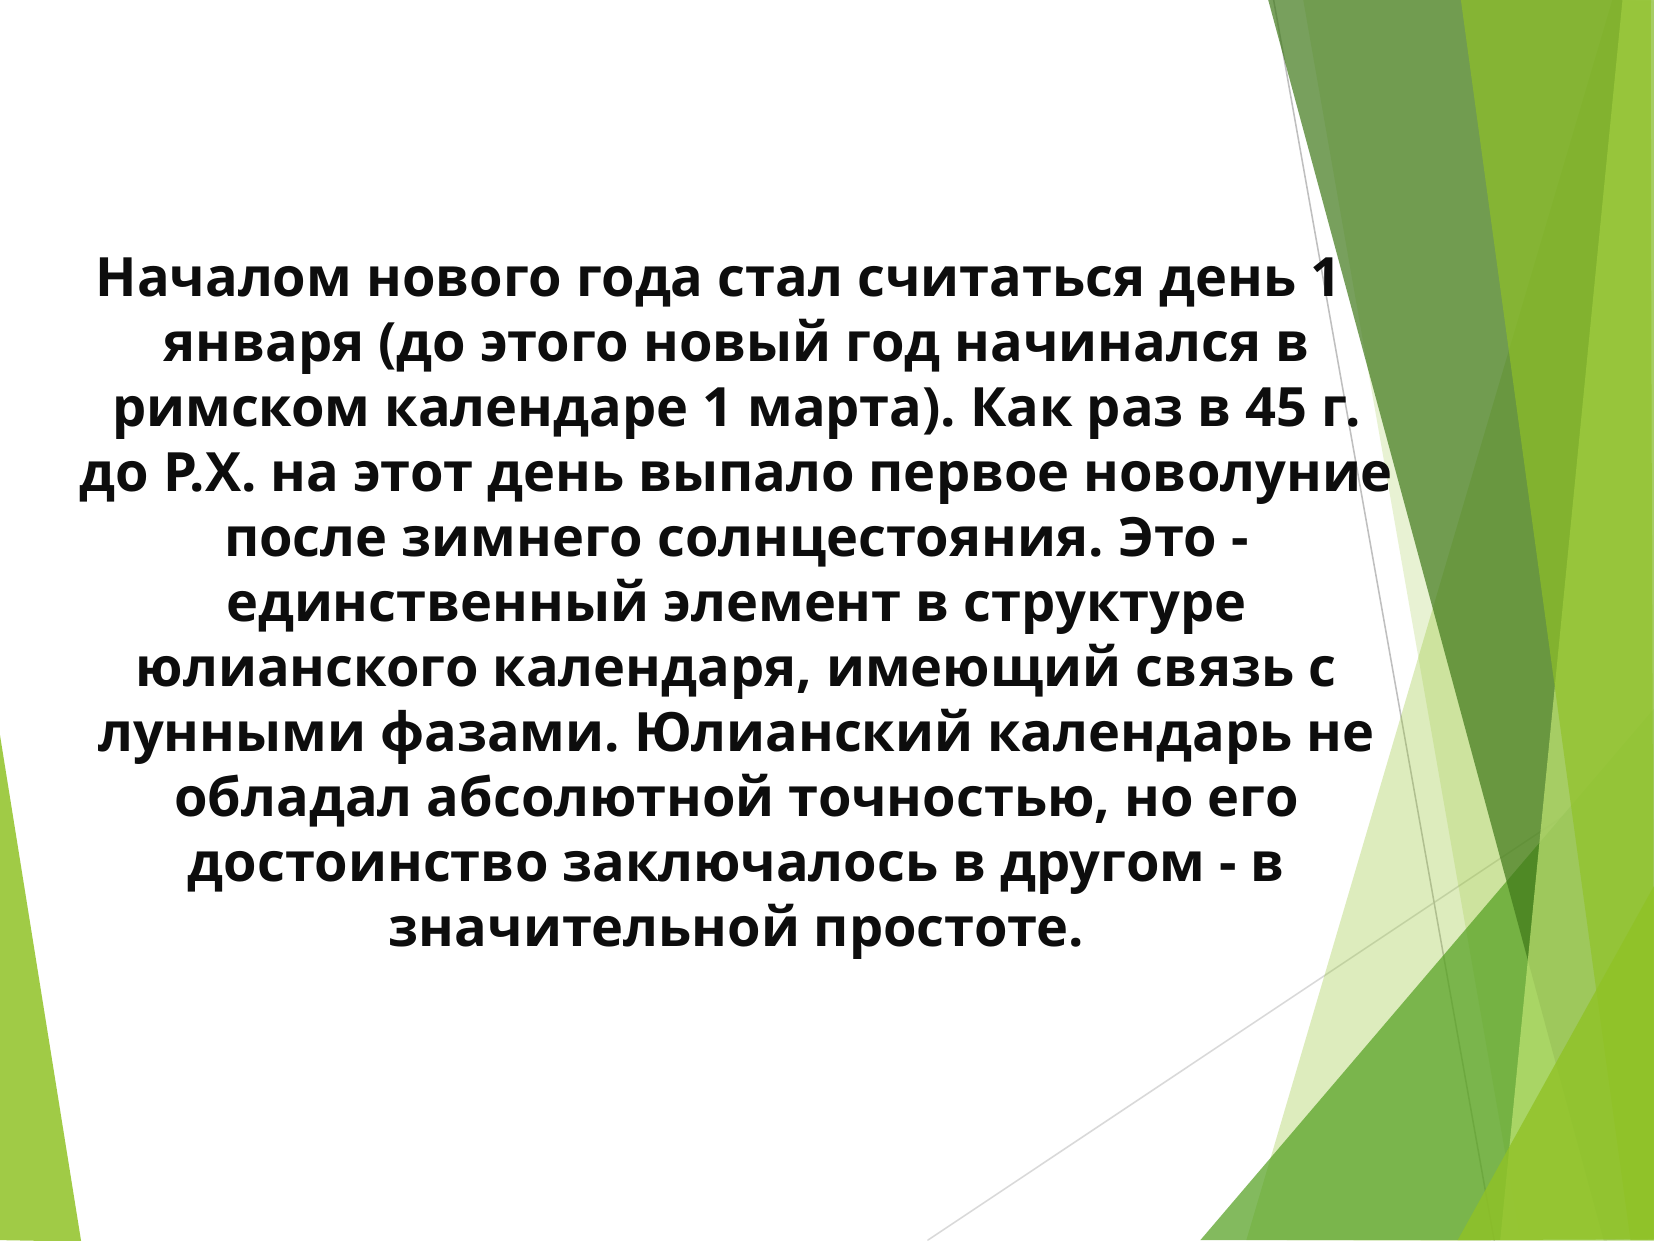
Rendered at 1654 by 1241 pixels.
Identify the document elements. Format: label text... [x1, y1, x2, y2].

subtitle Началом нового года стал считаться день 1 января (до этого новый год начинался в римском календаре 1 марта). Как раз в 45 г. до Р.Х. на этот день выпало первое новолуние после зимнего солнцестояния. Это - единственный элемент в структуре юлианского календаря, имеющий связь с лунными фазами. Юлианский календарь не обладал абсолютной точностью, но его достоинство заключалось в другом - в значительной простоте. [0, 95, 1413, 1104]
